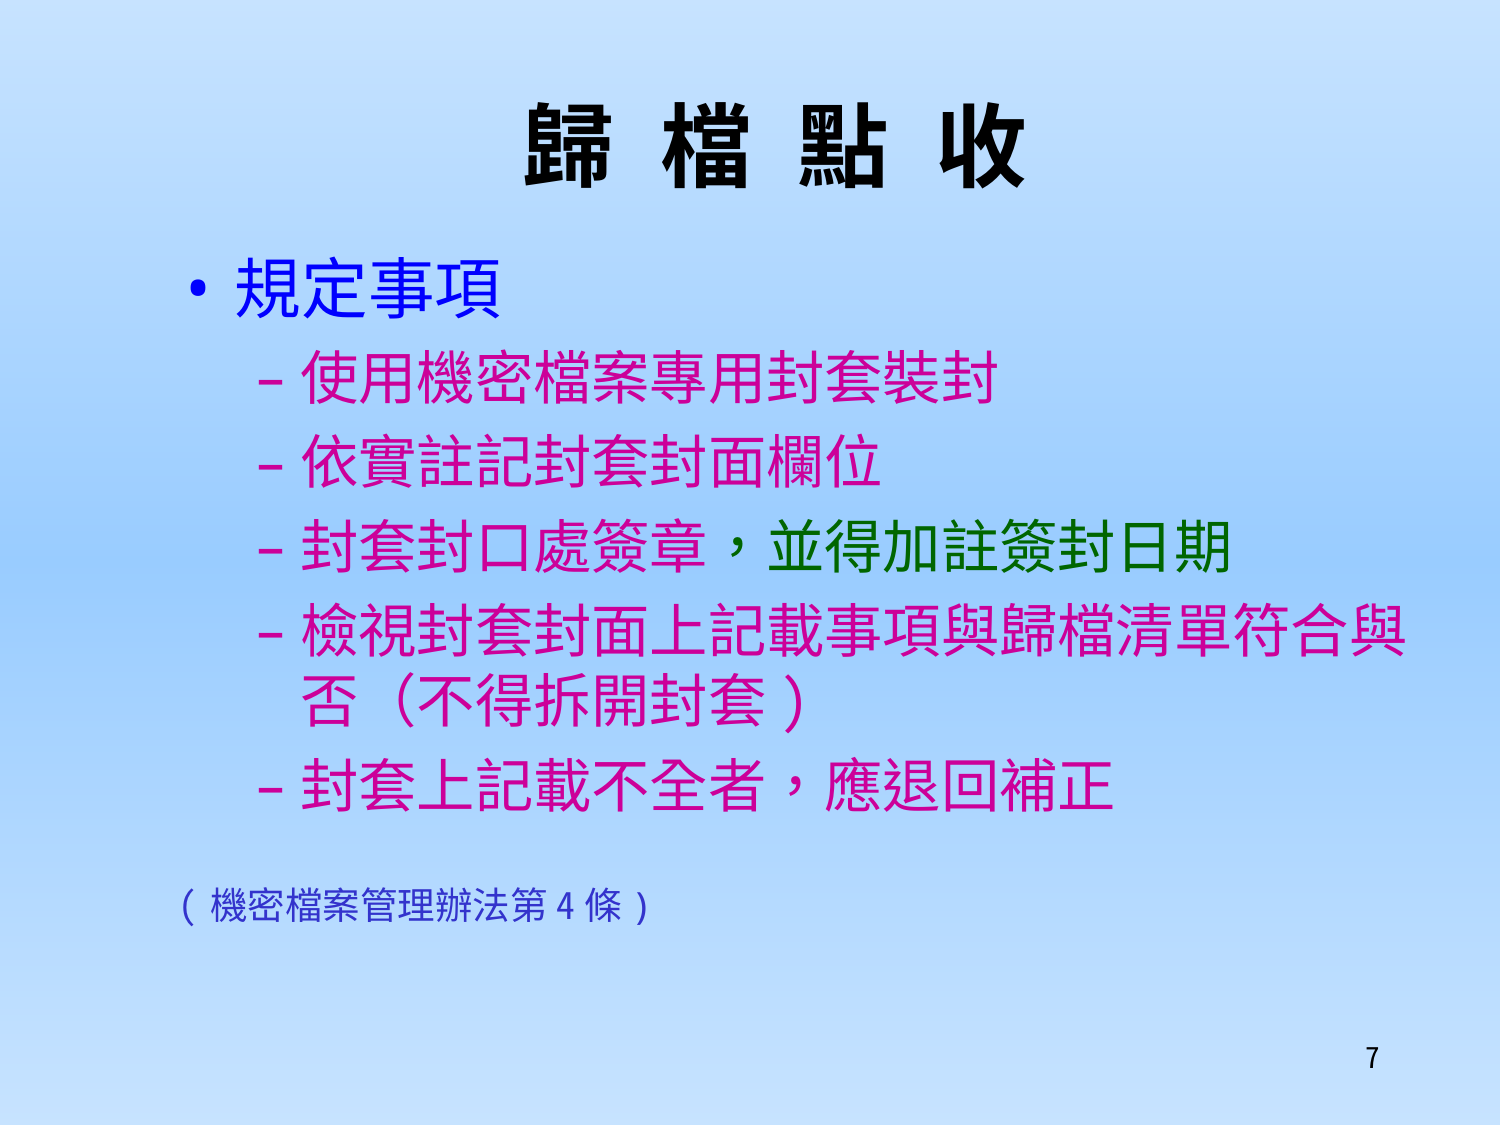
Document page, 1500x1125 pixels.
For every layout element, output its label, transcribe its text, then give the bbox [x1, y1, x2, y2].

text_box <編號> [1074, 1025, 1388, 1101]
list 規定事項 使用機密檔案專用封套裝封 依實註記封套封面欄位 封套封口處簽章，並得加註簽封日期 檢視封套封面上記載事項與歸檔清單符合與否（不得拆開封套) 封套上記載不全者，應退回補正 (機密檔案管理辦法第4條) [171, 231, 1434, 1007]
title 歸 檔 點 收 [137, 49, 1413, 238]
